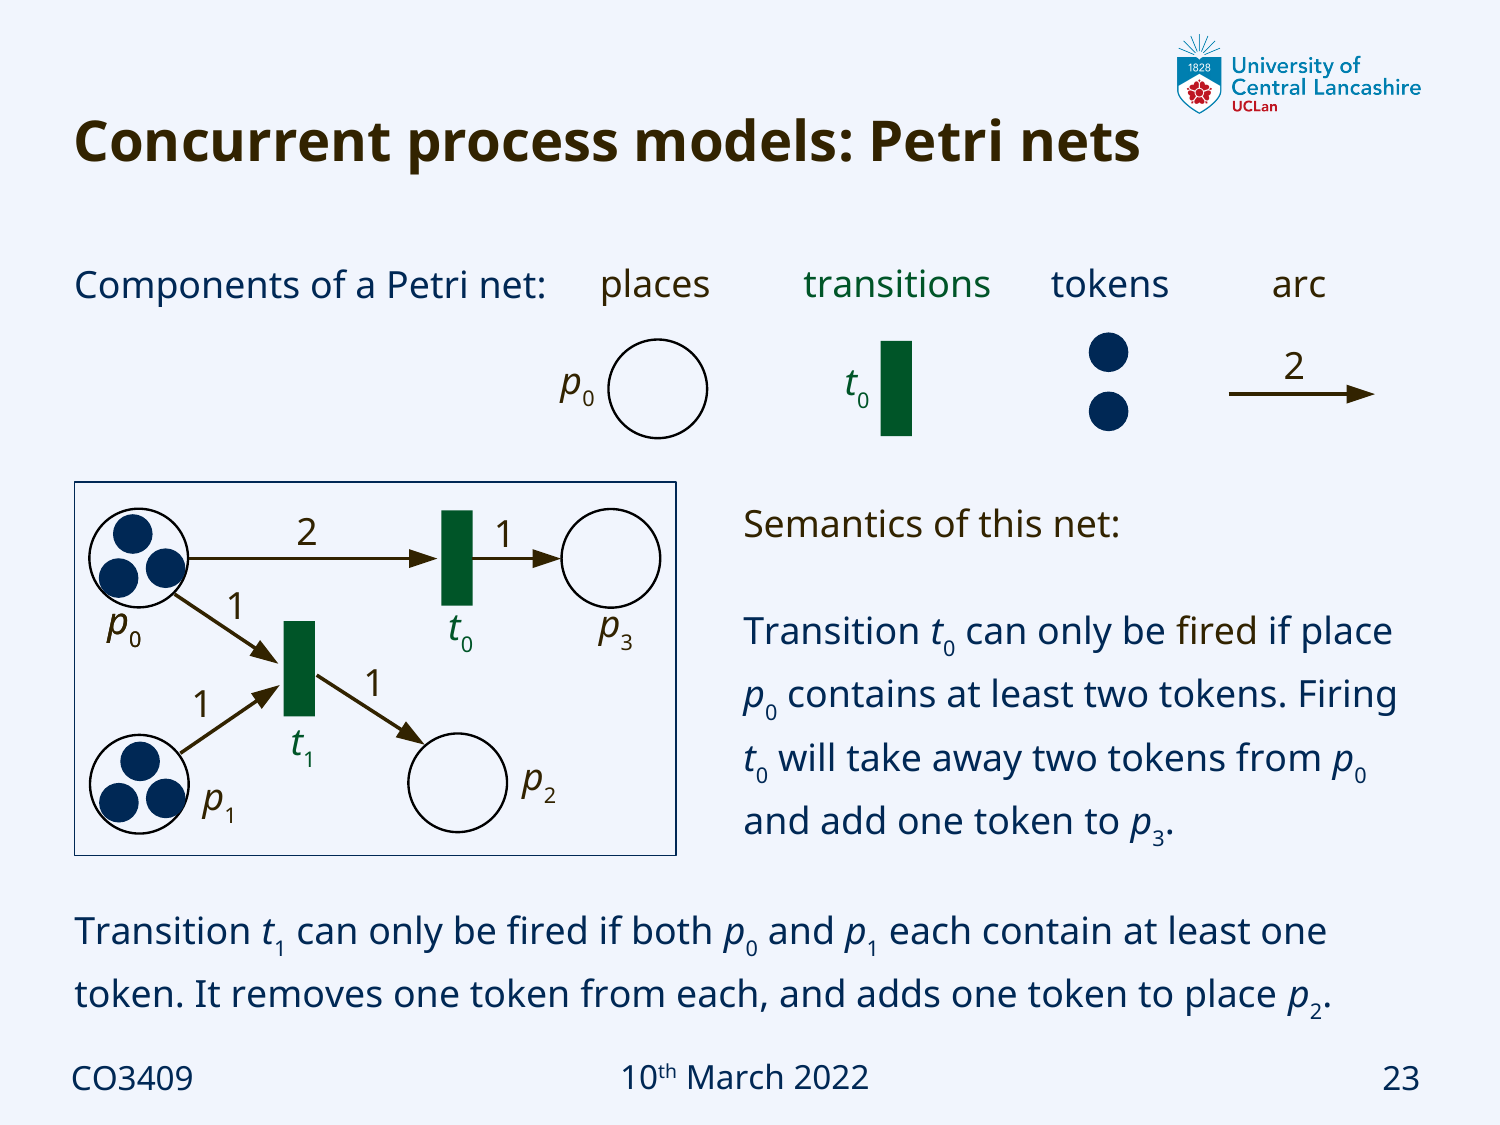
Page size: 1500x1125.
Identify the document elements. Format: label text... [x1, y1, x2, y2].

text_box 1 [348, 651, 399, 712]
text_box Semantics of this net: Transition t0 can only be fired if place p0 contains at least two tokens. Firing t0 will take away two tokens from p0 and add one token to p3. [728, 485, 1447, 859]
text_box t0 [433, 595, 510, 665]
text_box arc [1193, 252, 1406, 313]
picture [1177, 34, 1421, 93]
text_box 1 [176, 672, 228, 733]
text_box [283, 621, 315, 710]
text_box transitions [779, 252, 1003, 313]
text_box p1 [187, 765, 265, 835]
text_box 2 [281, 500, 333, 561]
text_box p0 [545, 349, 623, 419]
text_box [145, 778, 186, 819]
text_box Components of a Petri net: [59, 246, 1435, 344]
text_box [1088, 391, 1129, 432]
text_box [99, 782, 139, 823]
text_box p2 [507, 746, 584, 816]
text_box [120, 741, 160, 782]
text_box 2 [1268, 334, 1320, 395]
text_box p3 [584, 592, 661, 662]
text_box tokens [1003, 252, 1193, 313]
text_box 1 [479, 502, 530, 563]
text_box [441, 510, 473, 595]
text_box places [537, 252, 774, 313]
text_box Transition t1 can only be fired if both p0 and p1 each contain at least one token. It removes one token from each, and adds one token to place p2. [59, 890, 1445, 1032]
text_box t0 [829, 350, 907, 420]
text_box [145, 548, 186, 589]
text_box [880, 340, 912, 437]
text_box 1 [210, 574, 262, 635]
text_box [112, 514, 153, 554]
text_box t1 [275, 710, 353, 780]
text_box [98, 558, 139, 589]
text_box [1088, 332, 1129, 373]
text_box p0 [92, 589, 170, 659]
title Concurrent process models: Petri nets [58, 93, 1475, 186]
